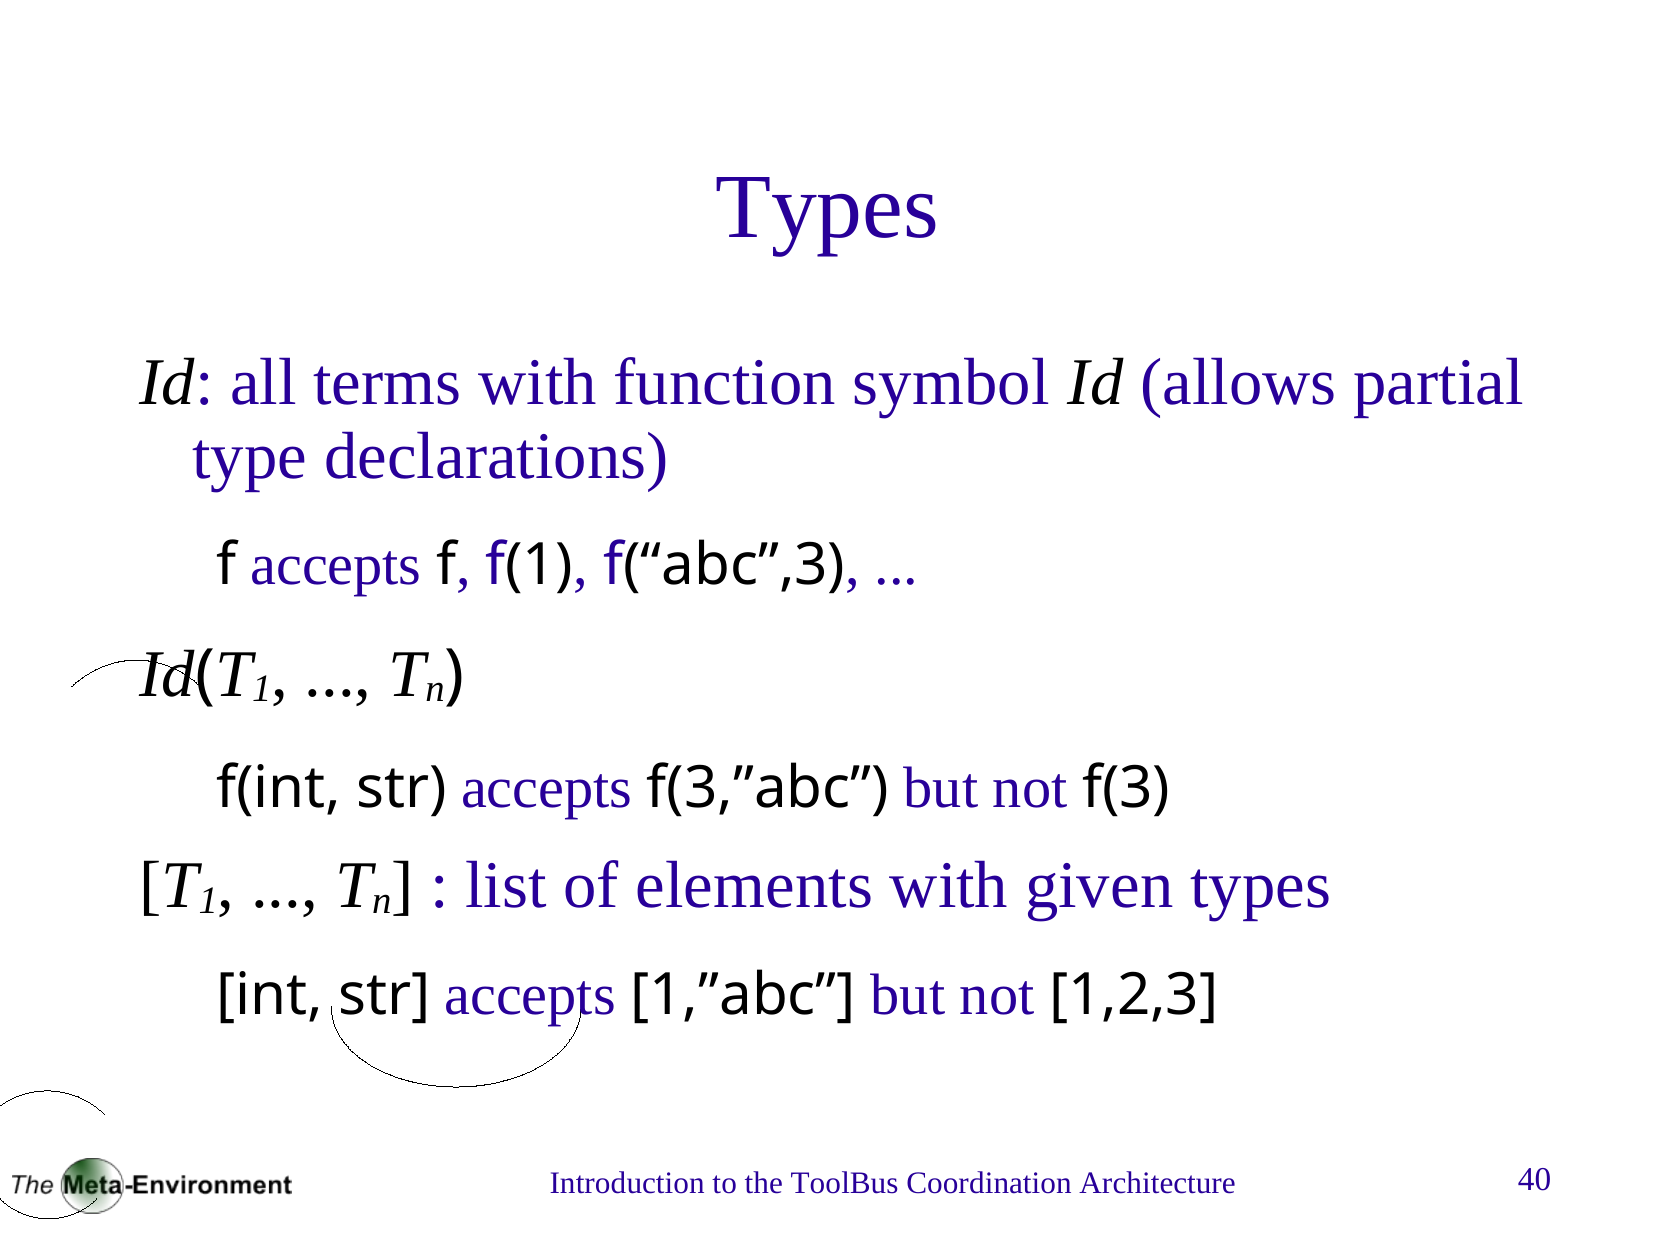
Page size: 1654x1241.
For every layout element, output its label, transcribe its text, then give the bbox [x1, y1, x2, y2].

title Types [121, 102, 1534, 311]
picture [12, 1158, 292, 1214]
list Id: all terms with function symbol Id (allows partial type declarations) f accepts f, f(1), f(“abc”,3), ... Id(T1, ..., Tn) f(int, str) accepts f(3,”abc”) but not f(3) [T1, ..., Tn] : list of elements with given types [int, str] accepts [1,”abc”] but not [1,2,3] [121, 344, 1534, 1127]
